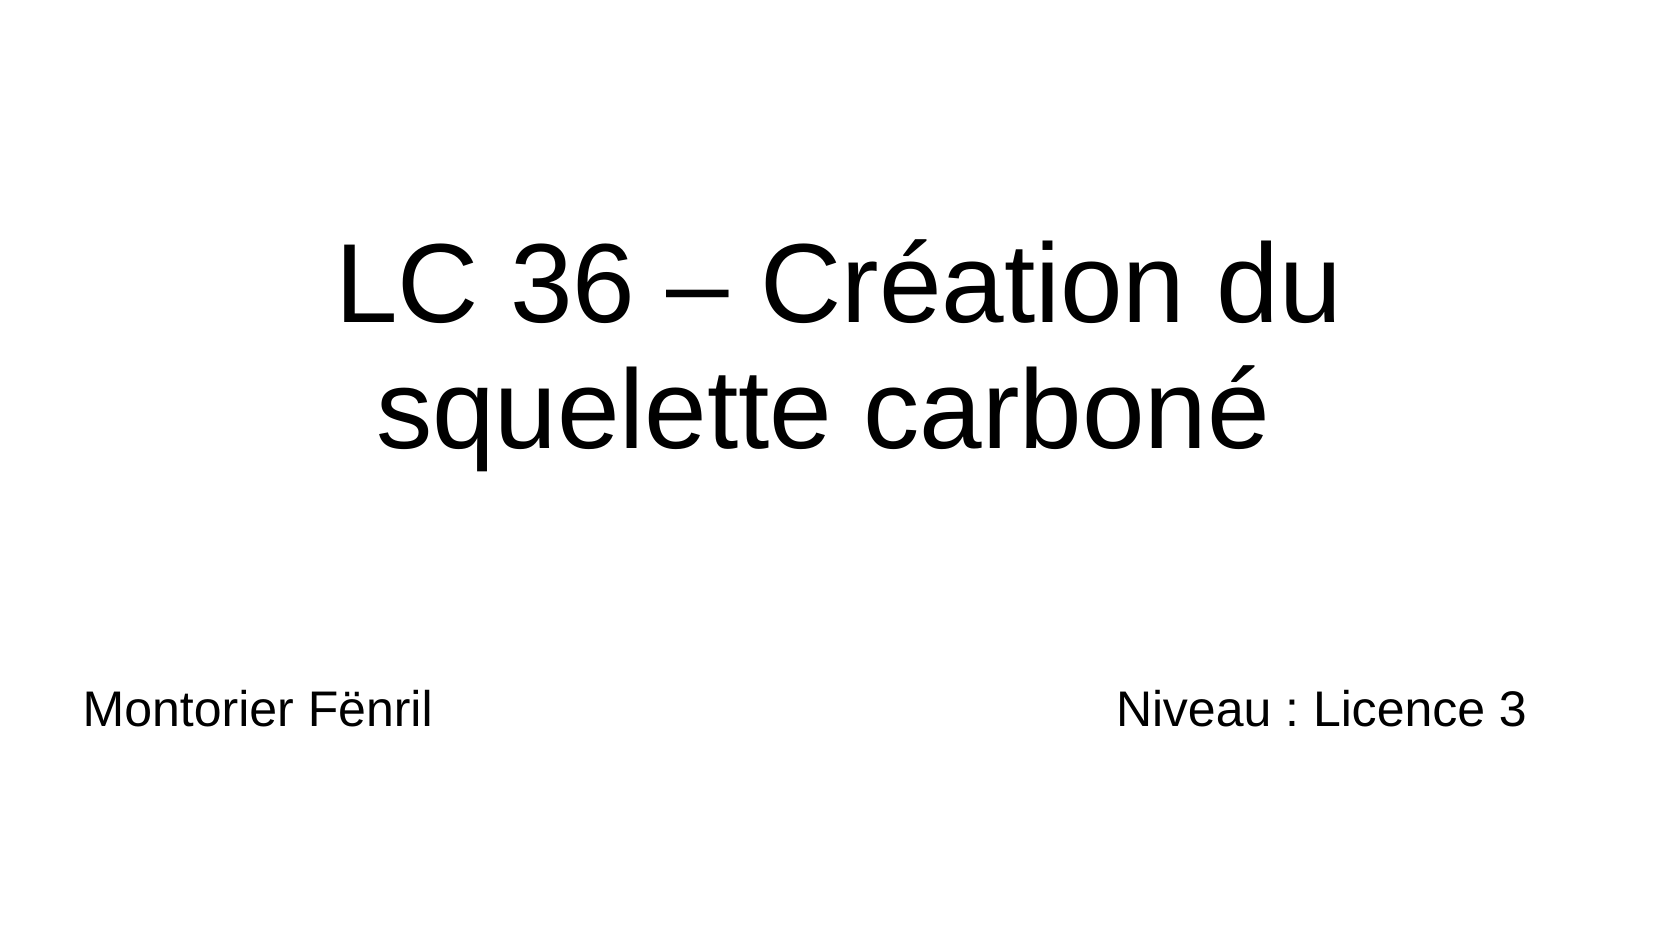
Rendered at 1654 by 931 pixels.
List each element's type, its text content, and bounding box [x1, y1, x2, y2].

subtitle Montorier Fënril Niveau : Licence 3 [82, 661, 1571, 758]
title LC 36 – Création du squelette carboné [94, 136, 1583, 557]
